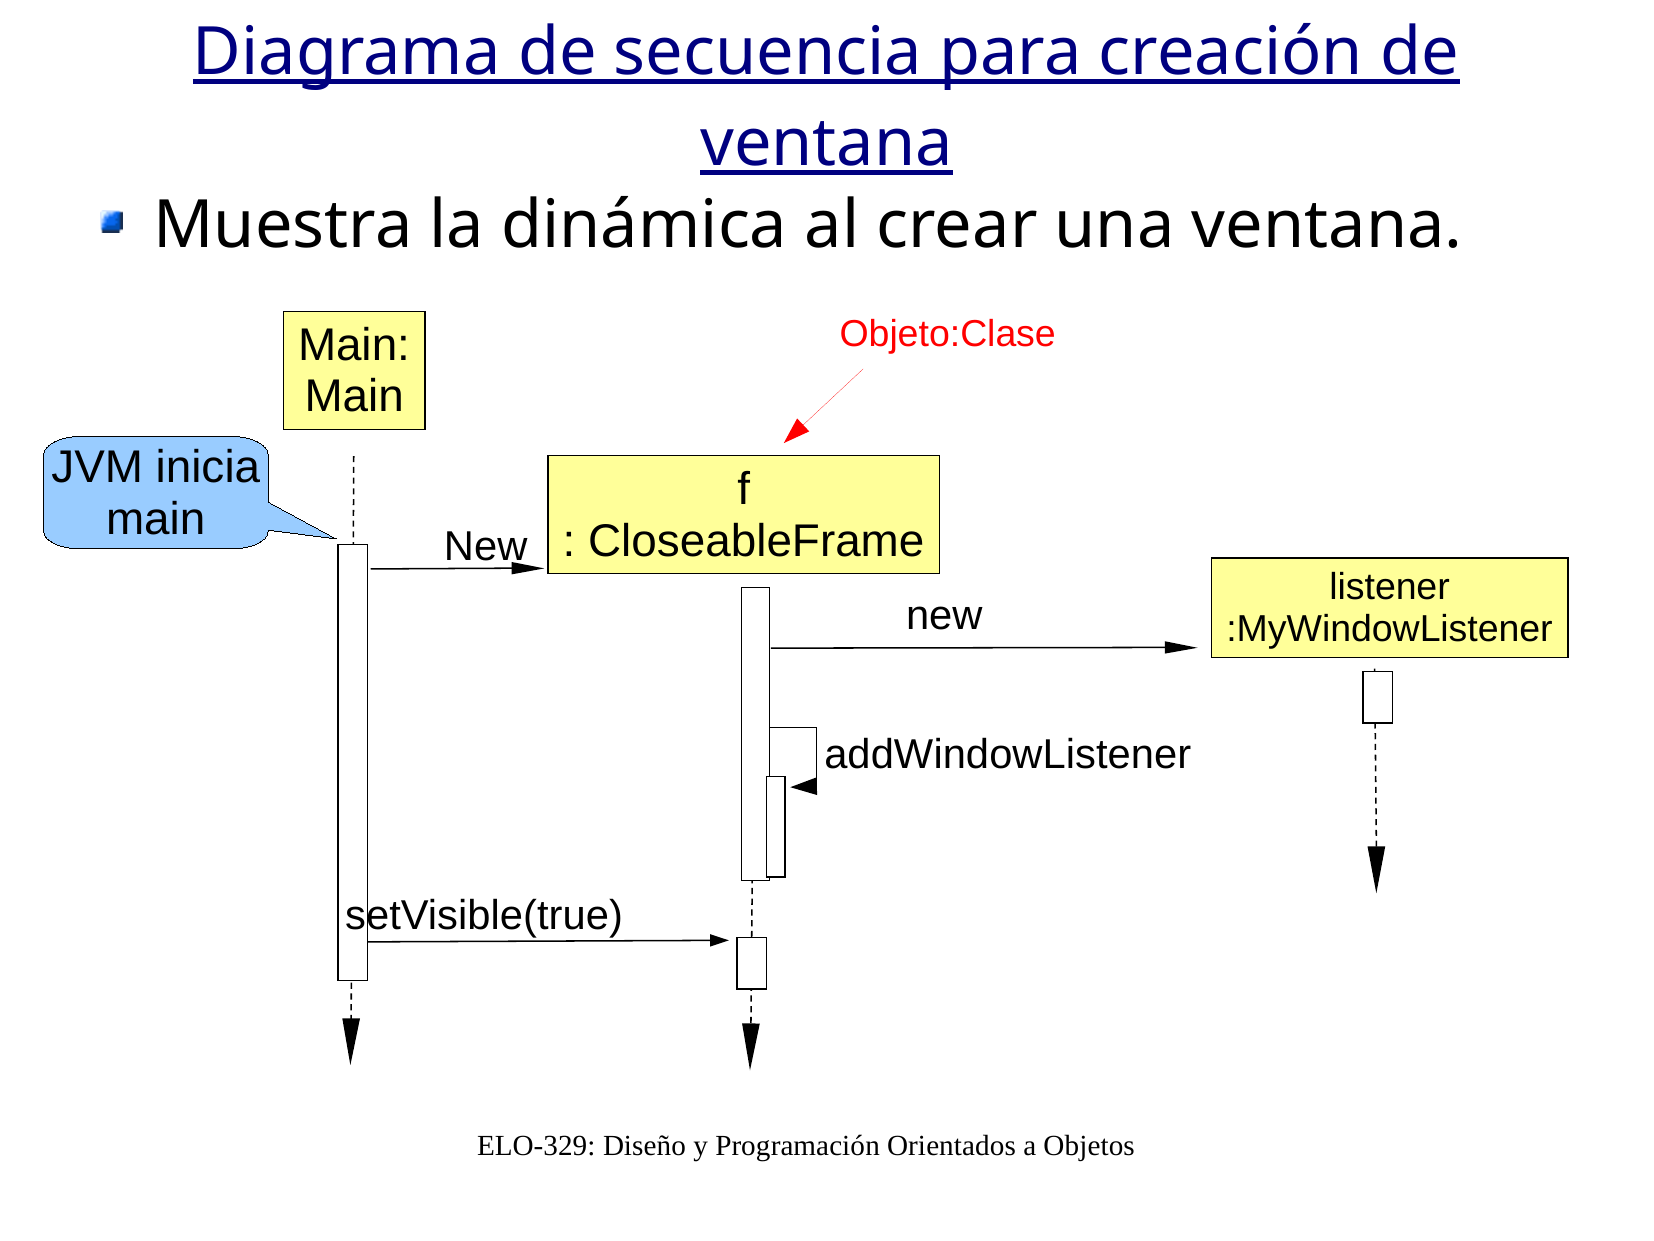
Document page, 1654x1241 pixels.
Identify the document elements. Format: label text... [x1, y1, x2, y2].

text_box addWindowListener [809, 728, 816, 779]
text_box [736, 937, 767, 990]
text_box [338, 947, 368, 981]
text_box setVisible(true) [330, 884, 639, 947]
text_box Objeto:Clase [824, 304, 1117, 367]
text_box new [891, 584, 998, 647]
text_box f : CloseableFrame [547, 455, 940, 574]
list Muestra la dinámica al crear una ventana. [82, 150, 1571, 333]
text_box [741, 587, 786, 881]
text_box [1362, 671, 1393, 724]
text_box [338, 544, 368, 884]
text_box addWindowListener [809, 723, 1207, 786]
text_box listener :MyWindowListener [1211, 558, 1568, 658]
text_box New [429, 515, 555, 578]
text_box JVM inicia main [43, 436, 337, 549]
text_box Main: Main [283, 311, 426, 430]
title Diagrama de secuencia para creación de ventana [82, 50, 1571, 137]
